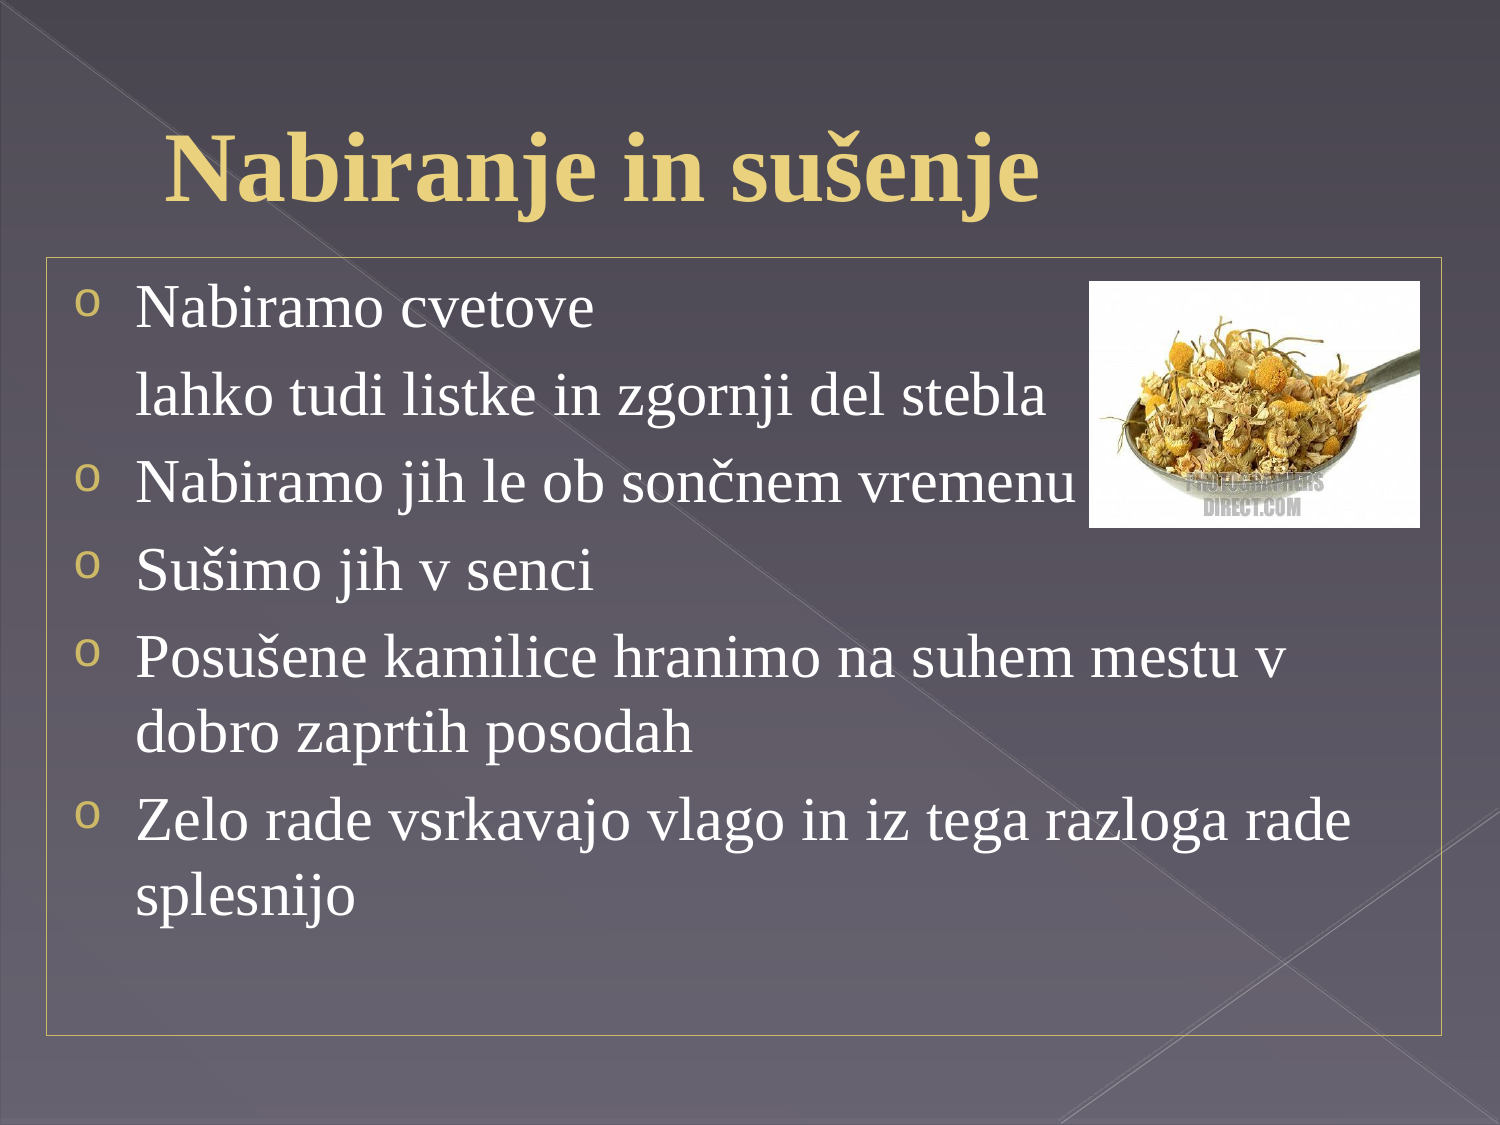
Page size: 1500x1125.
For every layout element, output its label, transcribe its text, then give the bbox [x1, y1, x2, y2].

picture [1089, 281, 1420, 528]
title Nabiranje in sušenje [70, 46, 1421, 257]
list Nabiramo cvetove lahko tudi listke in zgornji del stebla Nabiramo jih le ob sončnem vremenu Sušimo jih v senci Posušene kamilice hranimo na suhem mestu v dobro zaprtih posodah Zelo rade vsrkavajo vlago in iz tega razloga rade splesnijo [46, 257, 1442, 1036]
